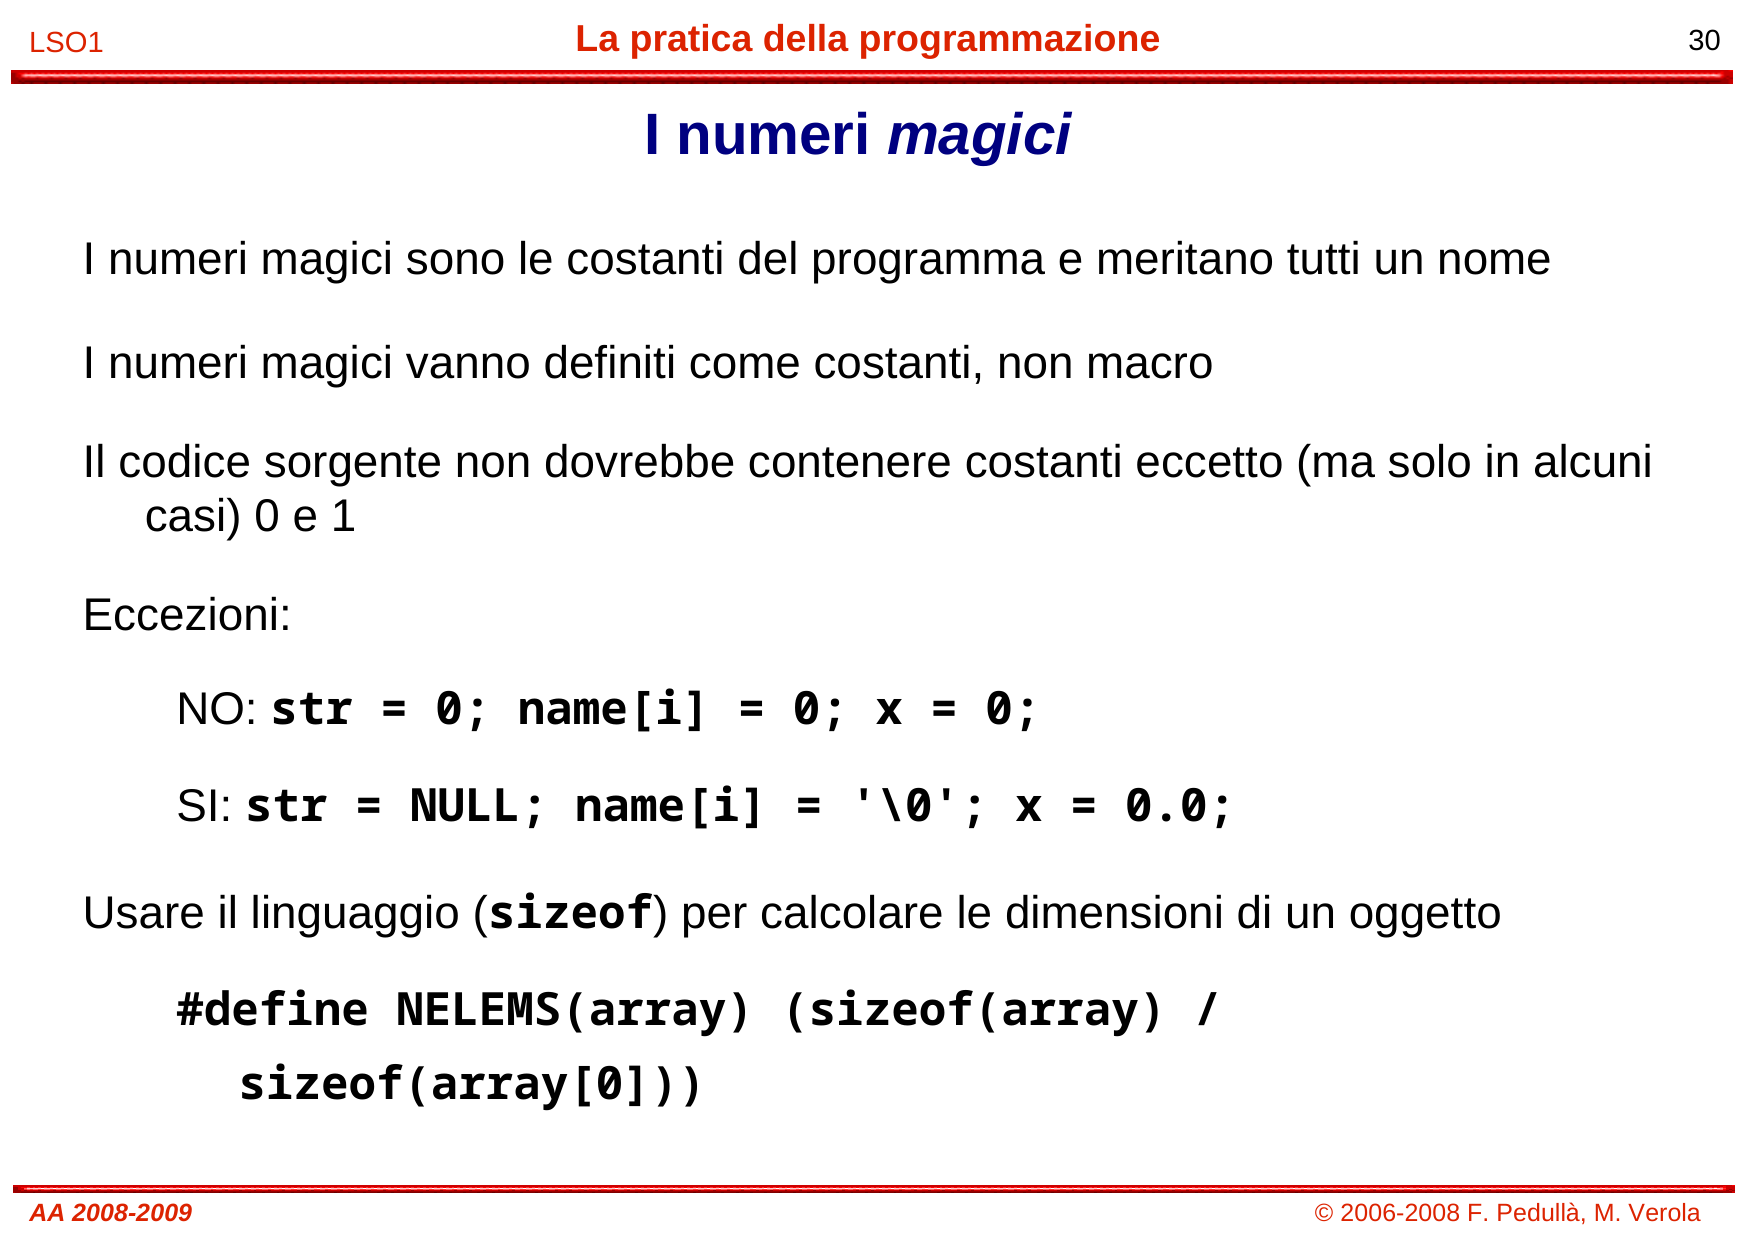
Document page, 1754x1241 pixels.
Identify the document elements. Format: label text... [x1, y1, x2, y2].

picture [13, 1185, 1735, 1193]
text_box I numeri magici [386, 98, 1330, 187]
list I numeri magici sono le costanti del programma e meritano tutti un nome I numeri magici vanno definiti come costanti, non macro Il codice sorgente non dovrebbe contenere costanti eccetto (ma solo in alcuni casi) 0 e 1 Eccezioni: NO: str = 0; name[i] = 0; x = 0; SI: str = NULL; name[i] = '\0'; x = 0.0; Usare il linguaggio (sizeof) per calcolare le dimensioni di un oggetto #define NELEMS(array) (sizeof(array) / sizeof(array[0])) [82, 233, 1662, 1122]
picture [11, 70, 1733, 84]
